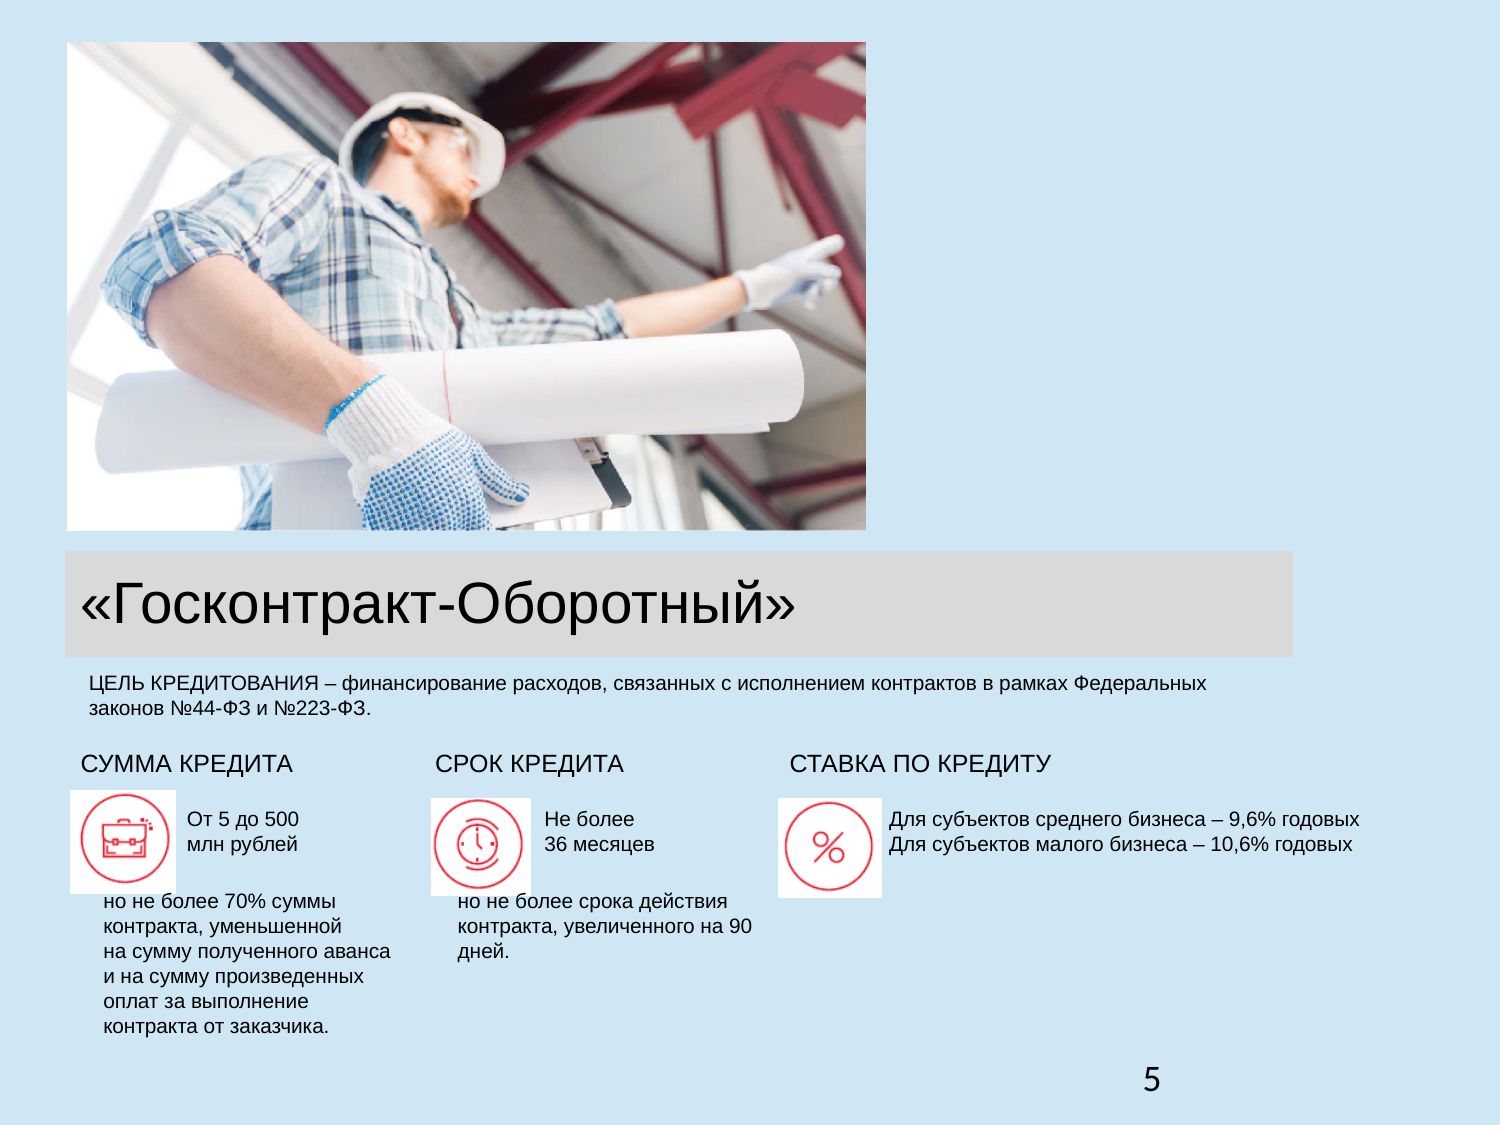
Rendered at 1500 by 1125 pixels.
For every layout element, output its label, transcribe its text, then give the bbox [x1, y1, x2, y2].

text_box СРОК КРЕДИТА [420, 739, 640, 785]
text_box ЦЕЛЬ КРЕДИТОВАНИЯ – финансирование расходов, связанных с исполнением контрактов в рамках Федеральных законов №44-ФЗ и №223-ФЗ. [73, 662, 1228, 727]
text_box но не более срока действия контракта, увеличенного на 90 дней. [442, 880, 774, 970]
picture [778, 798, 882, 898]
text_box СТАВКА ПО КРЕДИТУ [774, 739, 1067, 785]
text_box Для субъектов среднего бизнеса – 9,6% годовых Для субъектов малого бизнеса – 10,6% годовых [874, 798, 1375, 864]
text_box но не более 70% суммы контракта, уменьшенной на сумму полученного аванса и на сумму произведенных оплат за выполнение контракта от заказчика. [88, 880, 420, 1046]
text_box СУММА КРЕДИТА [65, 739, 309, 785]
text_box Не более 36 месяцев [529, 798, 670, 864]
text_box От 5 до 500 млн рублей [172, 798, 315, 864]
slide_number <номер> [1128, 1046, 1478, 1107]
picture [67, 42, 866, 531]
picture [431, 798, 531, 896]
picture [70, 790, 176, 894]
table_header «Госконтракт-Оборотный» [65, 551, 1293, 657]
